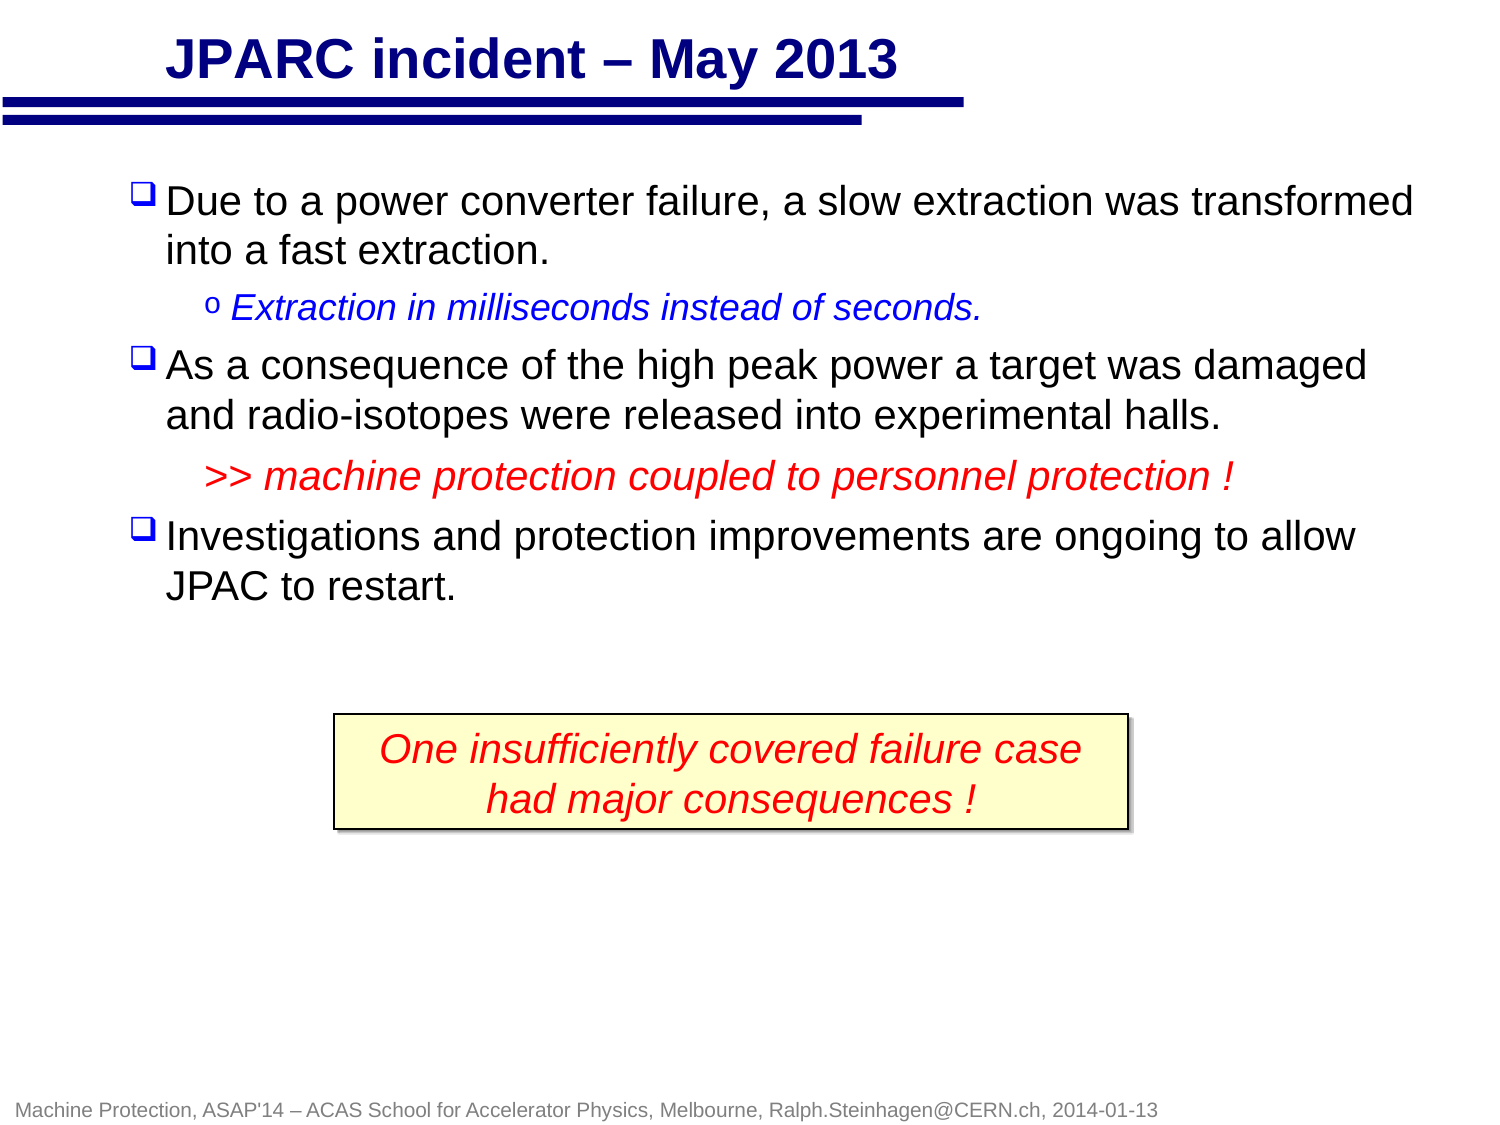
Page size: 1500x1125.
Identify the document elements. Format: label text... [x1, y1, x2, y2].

text_box One insufficiently covered failure case had major consequences ! [334, 713, 1129, 830]
title JPARC incident – May 2013 [149, 0, 1200, 113]
text_box Due to a power converter failure, a slow extraction was transformed into a fast extraction. Extraction in milliseconds instead of seconds. As a consequence of the high peak power a target was damaged and radio-isotopes were released into experimental halls. >> machine protection coupled to personnel protection ! Investigations and protection improvements are ongoing to allow JPAC to restart. [113, 165, 1443, 617]
